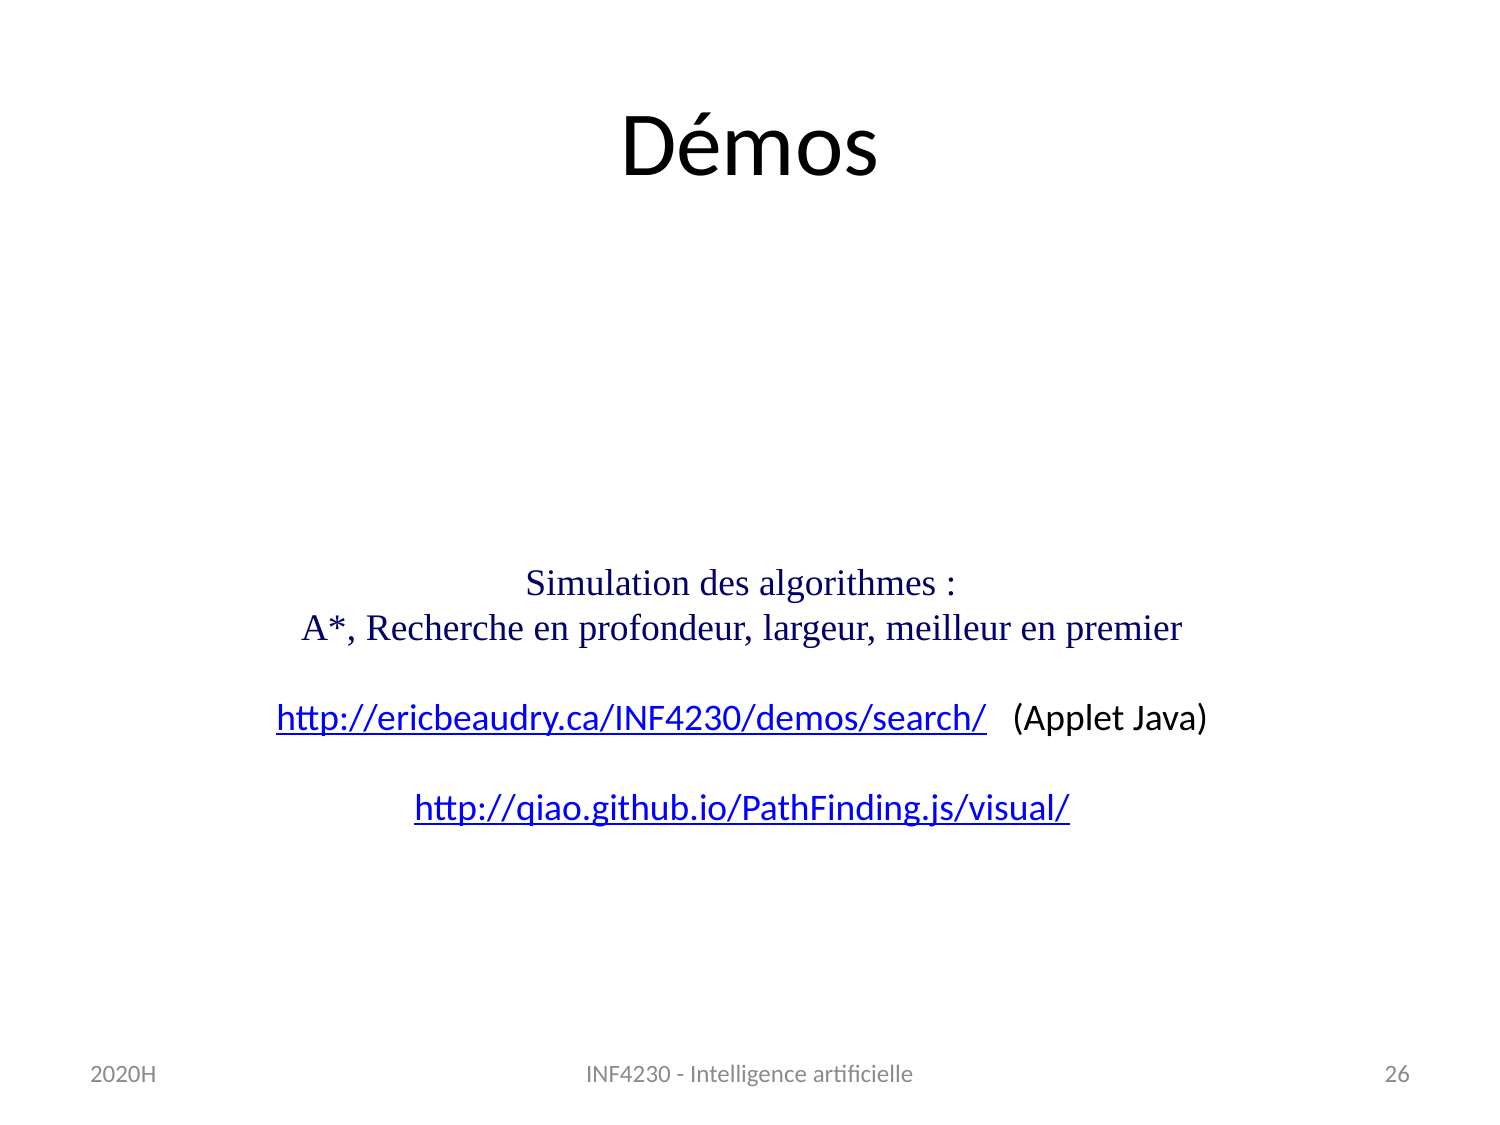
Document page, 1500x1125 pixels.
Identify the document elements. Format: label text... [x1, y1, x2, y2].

slide_number 2020H [75, 1042, 425, 1103]
slide_number <numéro> [1074, 1042, 1425, 1103]
title Démos [75, 45, 1425, 233]
text_box Simulation des algorithmes : A*, Recherche en profondeur, largeur, meilleur en premier http://ericbeaudry.ca/INF4230/demos/search/ (Applet Java) http://qiao.github.io/PathFinding.js/visual/ [261, 550, 1223, 836]
footer INF4230 - Intelligence artificielle [512, 1042, 988, 1103]
